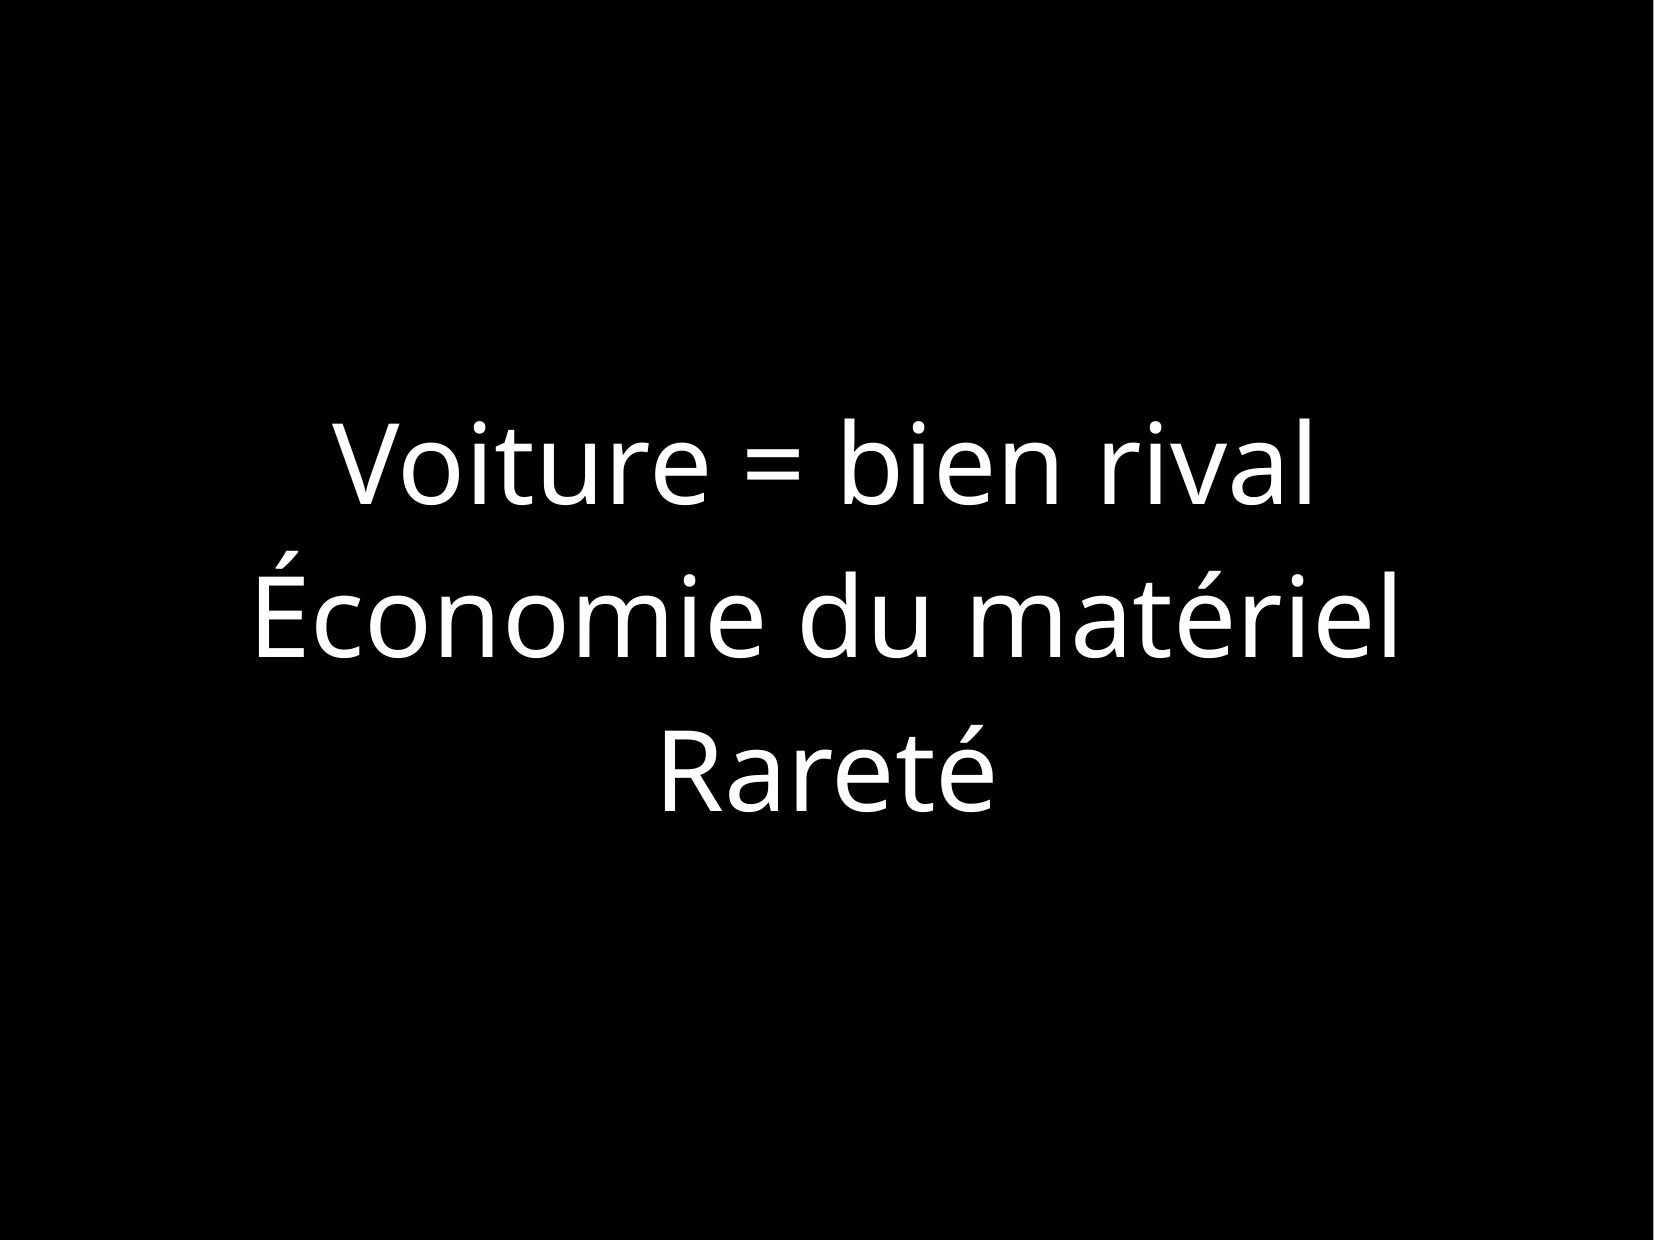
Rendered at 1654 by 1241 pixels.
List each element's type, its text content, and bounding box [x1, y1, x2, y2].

title Voiture = bien rival Économie du matériel Rareté [82, 56, 1571, 1172]
